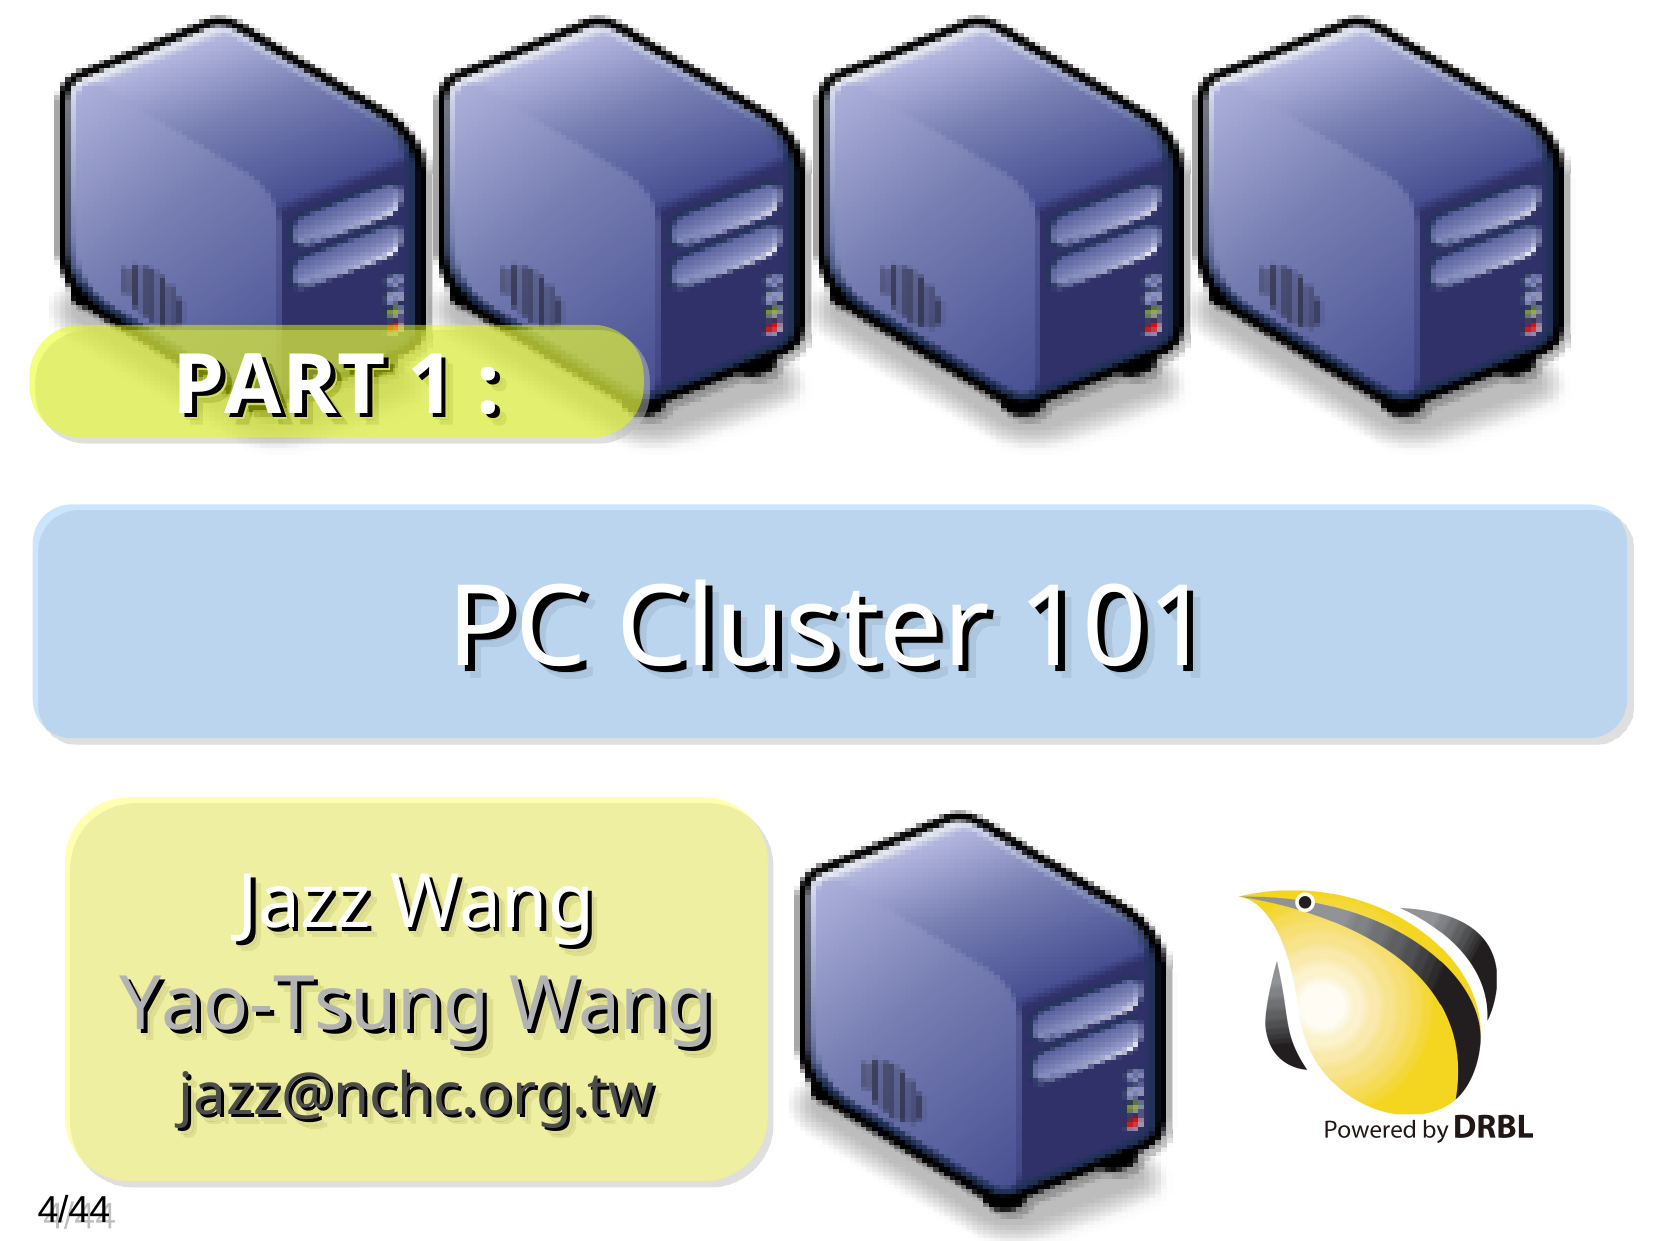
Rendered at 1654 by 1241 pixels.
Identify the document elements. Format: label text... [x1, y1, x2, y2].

text_box PART 1 : [29, 324, 644, 438]
picture [1224, 874, 1548, 1152]
text_box <編號>/44 [0, 1181, 148, 1239]
picture [27, 2, 1609, 502]
text_box PC Cluster 101 [32, 504, 1628, 739]
text_box Jazz Wang Yao-Tsung Wang jazz@nchc.org.tw [64, 797, 768, 1182]
picture [767, 797, 1211, 1241]
